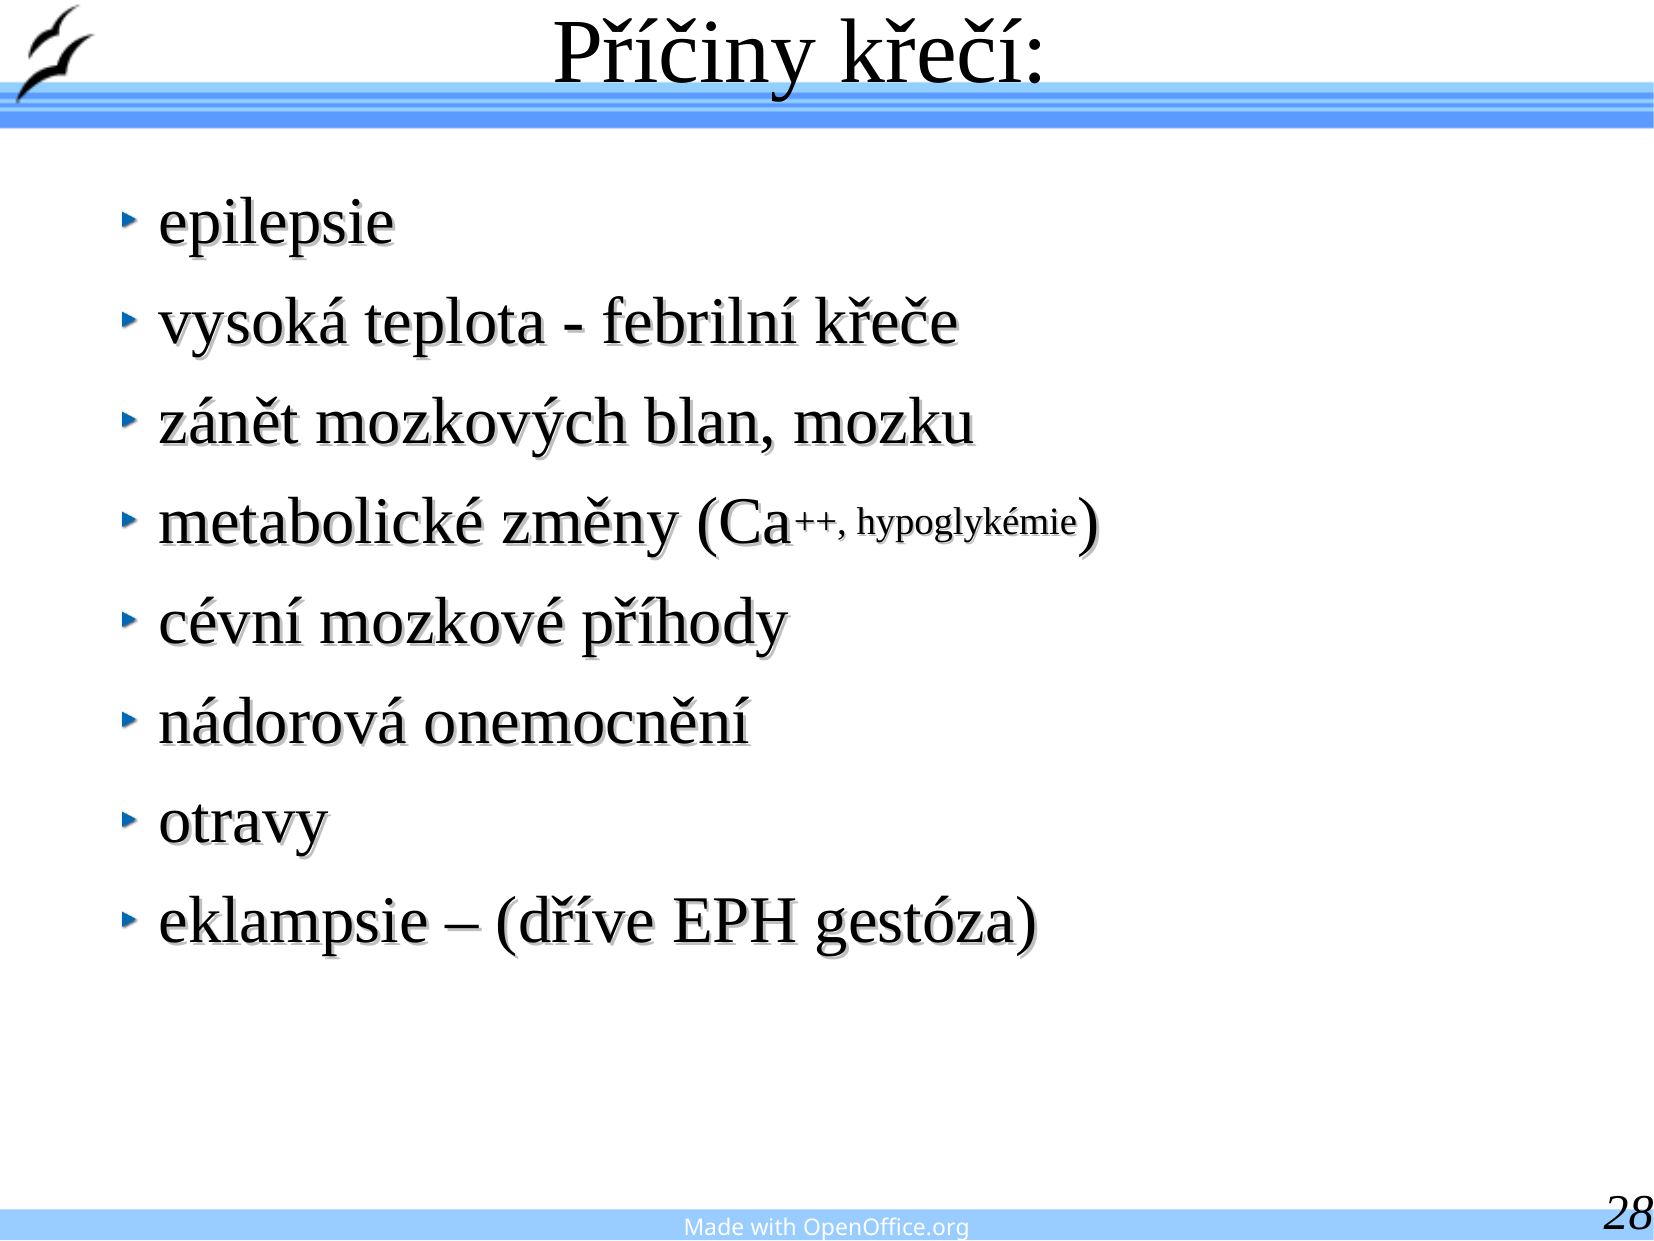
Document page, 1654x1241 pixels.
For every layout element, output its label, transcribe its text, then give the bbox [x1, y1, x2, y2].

list epilepsie vysoká teplota - febrilní křeče zánět mozkových blan, mozku metabolické změny (Ca++, hypoglykémie) cévní mozkové příhody nádorová onemocnění otravy eklampsie – (dříve EPH gestóza) [120, 186, 1534, 1195]
title Příčiny křečí: [94, 0, 1507, 107]
picture [0, 0, 1654, 133]
